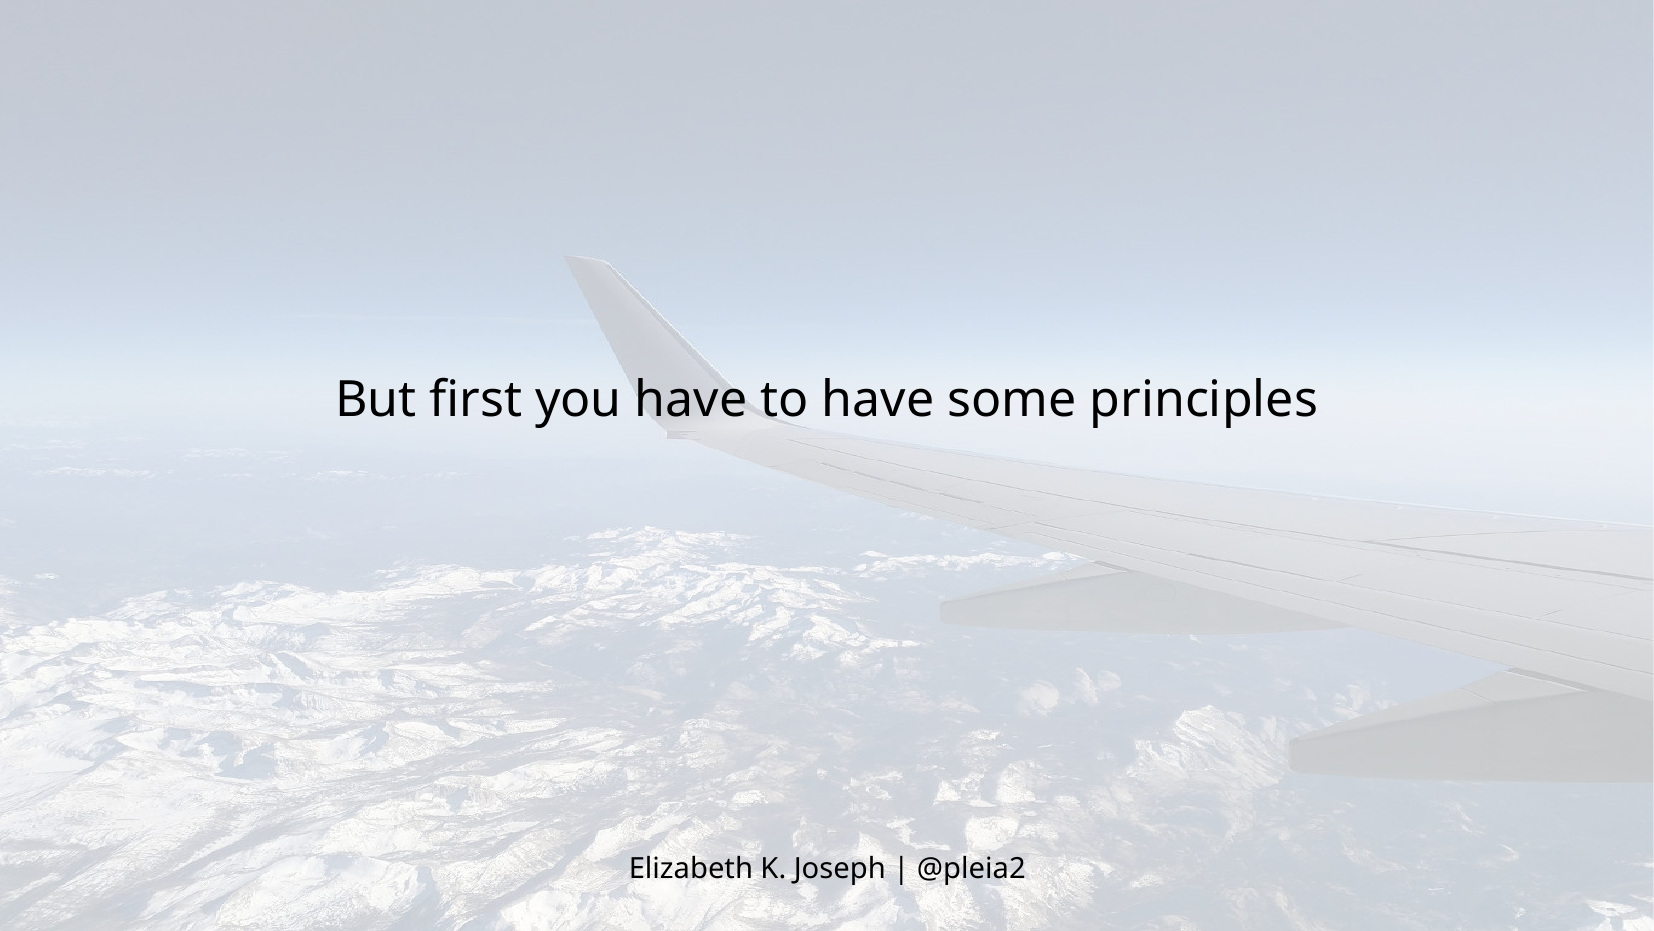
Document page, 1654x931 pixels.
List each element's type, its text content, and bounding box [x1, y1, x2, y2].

subtitle But first you have to have some principles [82, 37, 1571, 758]
picture [0, 0, 1654, 931]
